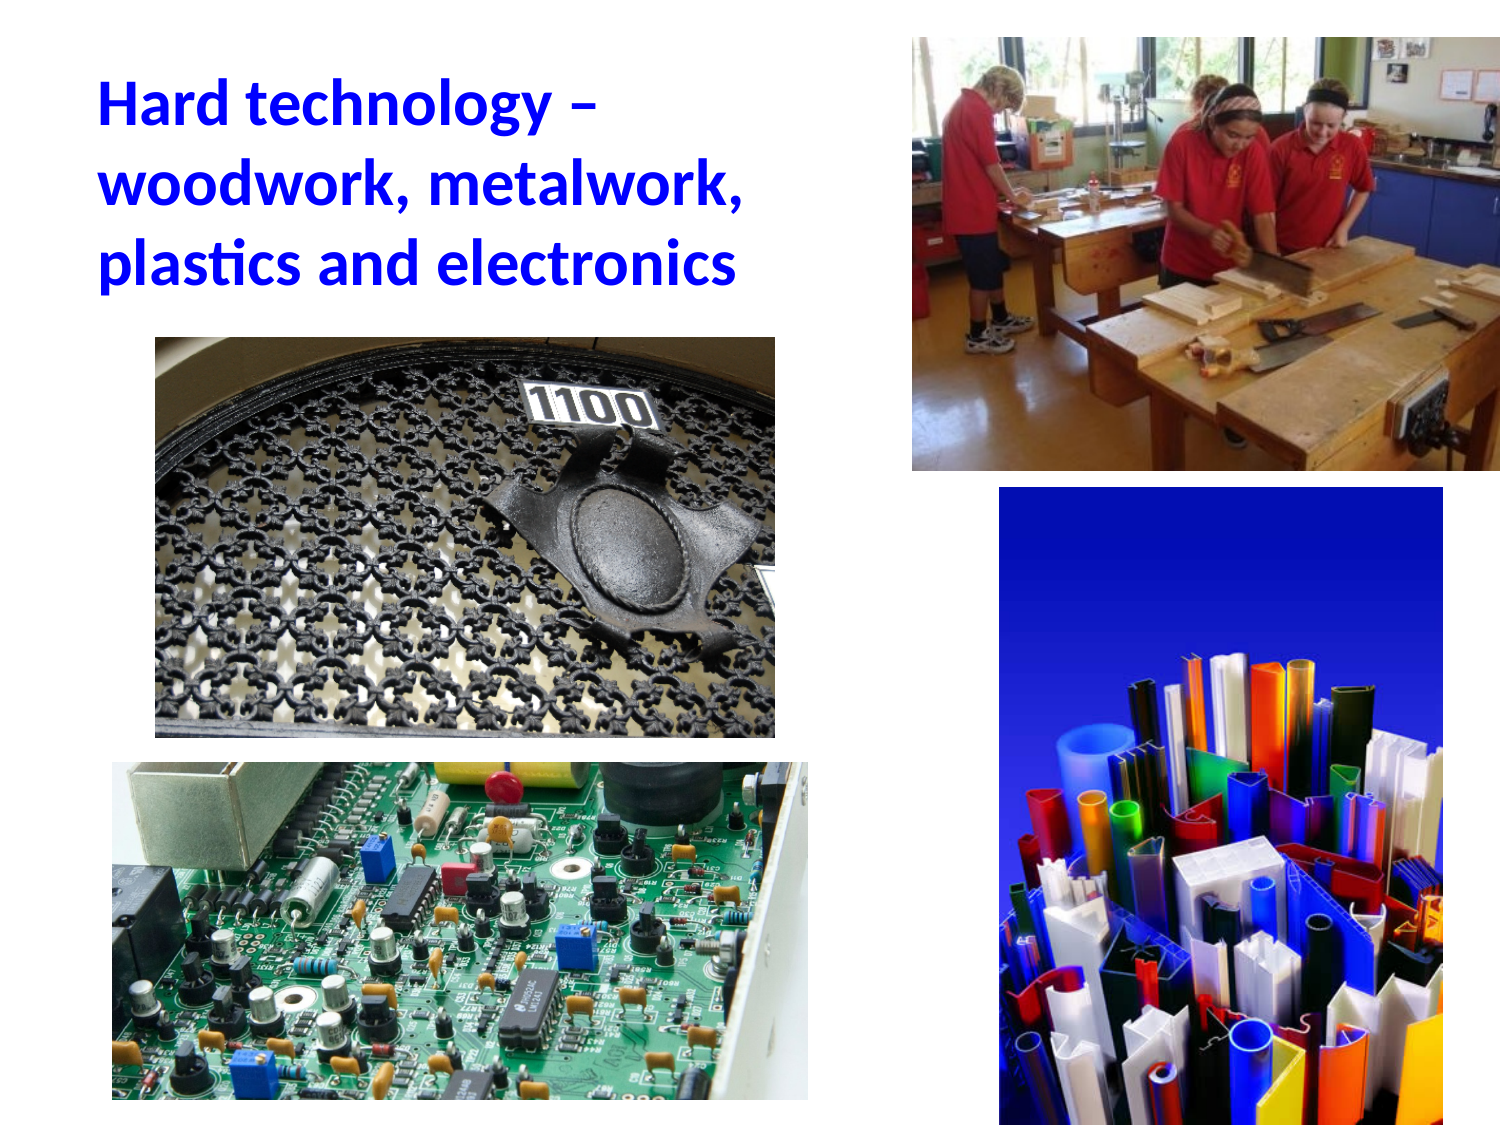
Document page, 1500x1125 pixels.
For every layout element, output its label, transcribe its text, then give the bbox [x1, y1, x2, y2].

picture [912, 37, 1500, 471]
picture [155, 337, 775, 738]
picture [999, 487, 1443, 1125]
text_box Hard technology – woodwork, metalwork, plastics and electronics [82, 0, 908, 638]
picture [112, 762, 808, 1100]
